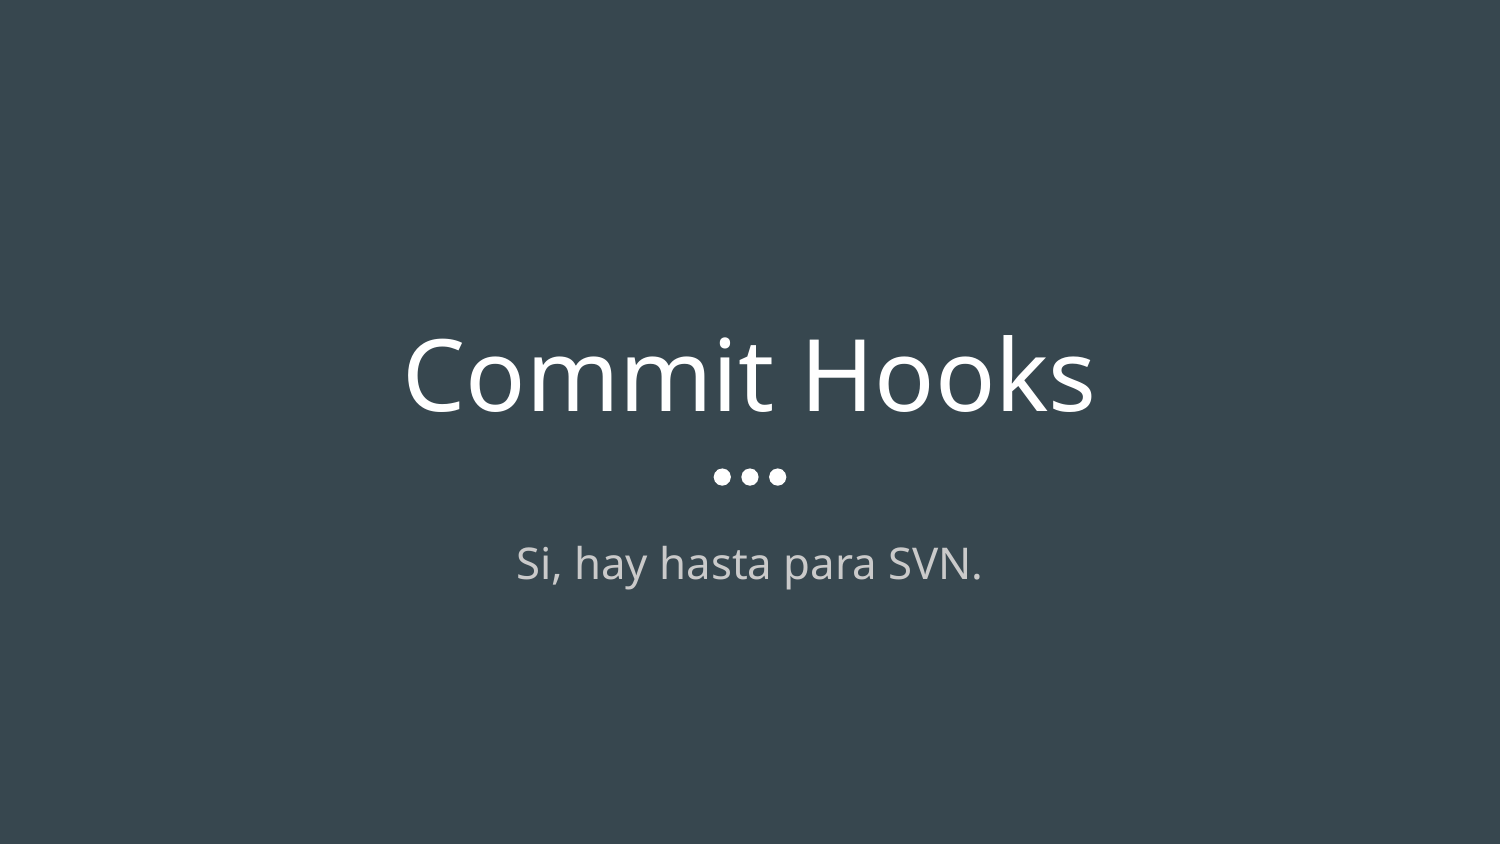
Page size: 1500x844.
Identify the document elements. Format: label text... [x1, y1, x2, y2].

subtitle Si, hay hasta para SVN. [110, 520, 1390, 651]
title Commit Hooks [110, 162, 1390, 447]
